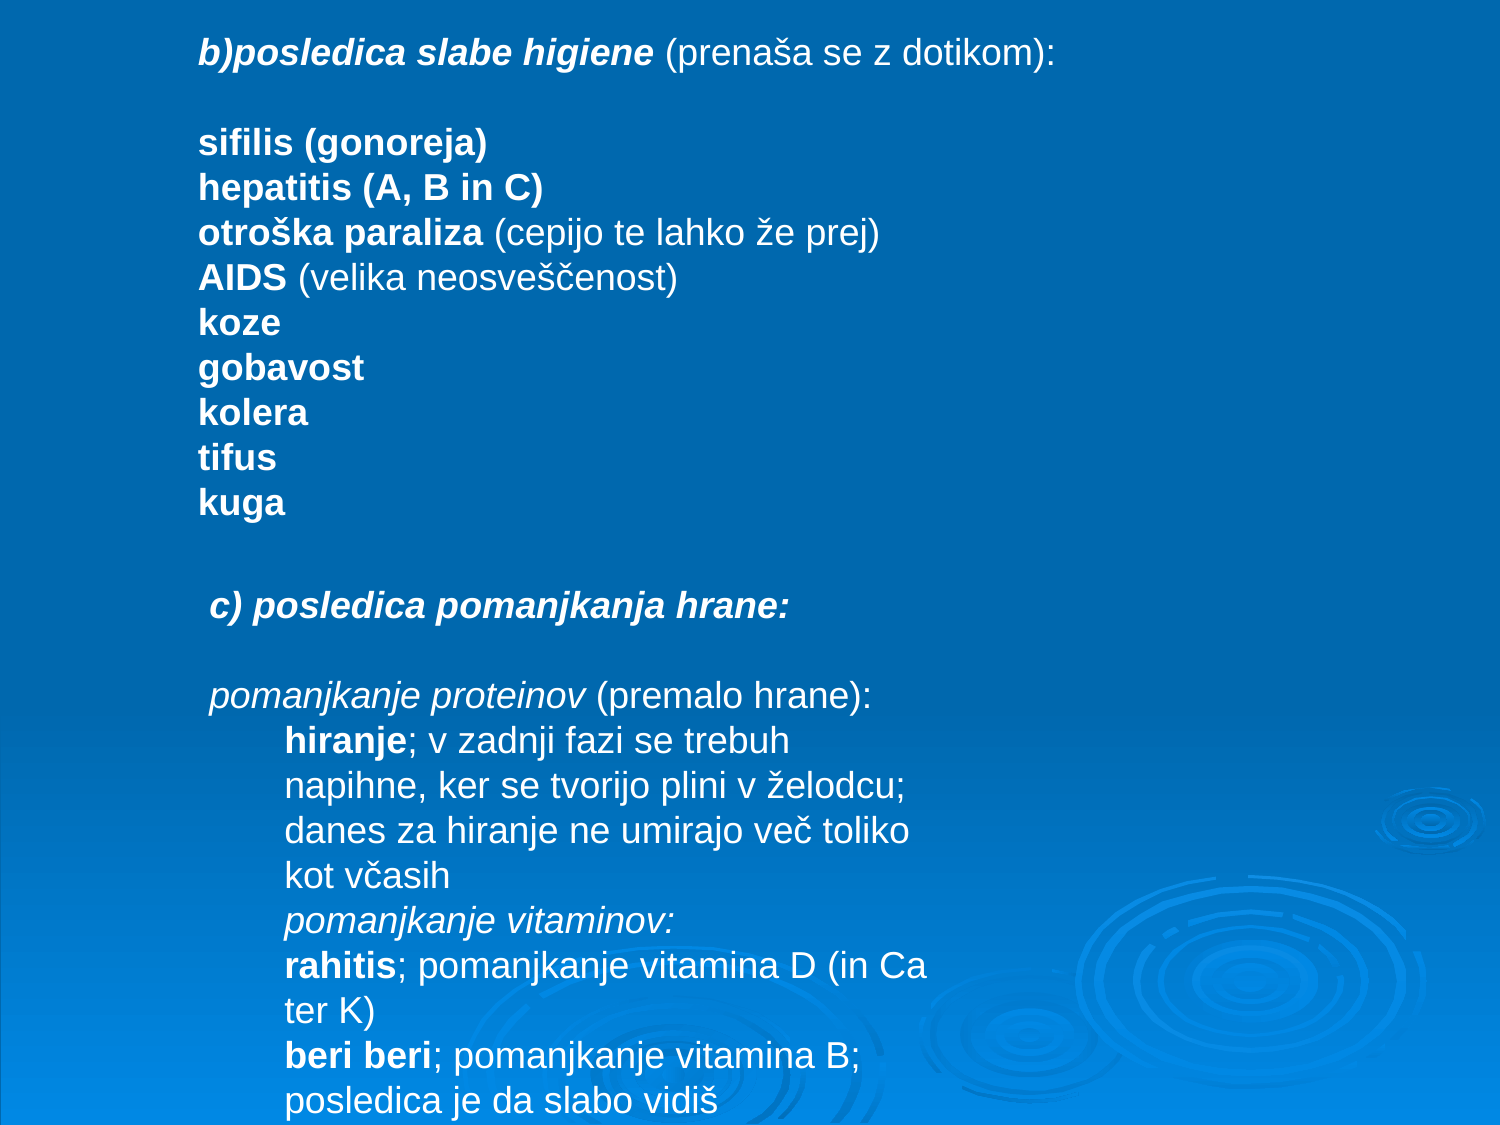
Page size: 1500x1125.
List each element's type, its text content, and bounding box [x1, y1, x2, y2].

text_box c) posledica pomanjkanja hrane: pomanjkanje proteinov (premalo hrane): hiranje; v zadnji fazi se trebuh napihne, ker se tvorijo plini v želodcu; danes za hiranje ne umirajo več toliko kot včasih pomanjkanje vitaminov: rahitis; pomanjkanje vitamina D (in Ca ter K) beri beri; pomanjkanje vitamina B; posledica je da slabo vidiš skorbut; pomanjkanje vitamina [194, 574, 945, 1125]
text_box b)posledica slabe higiene (prenaša se z dotikom): sifilis (gonoreja) hepatitis (A, B in C) otroška paraliza (cepijo te lahko že prej) AIDS (velika neosveščenost) koze gobavost kolera tifus kuga [183, 20, 1072, 531]
